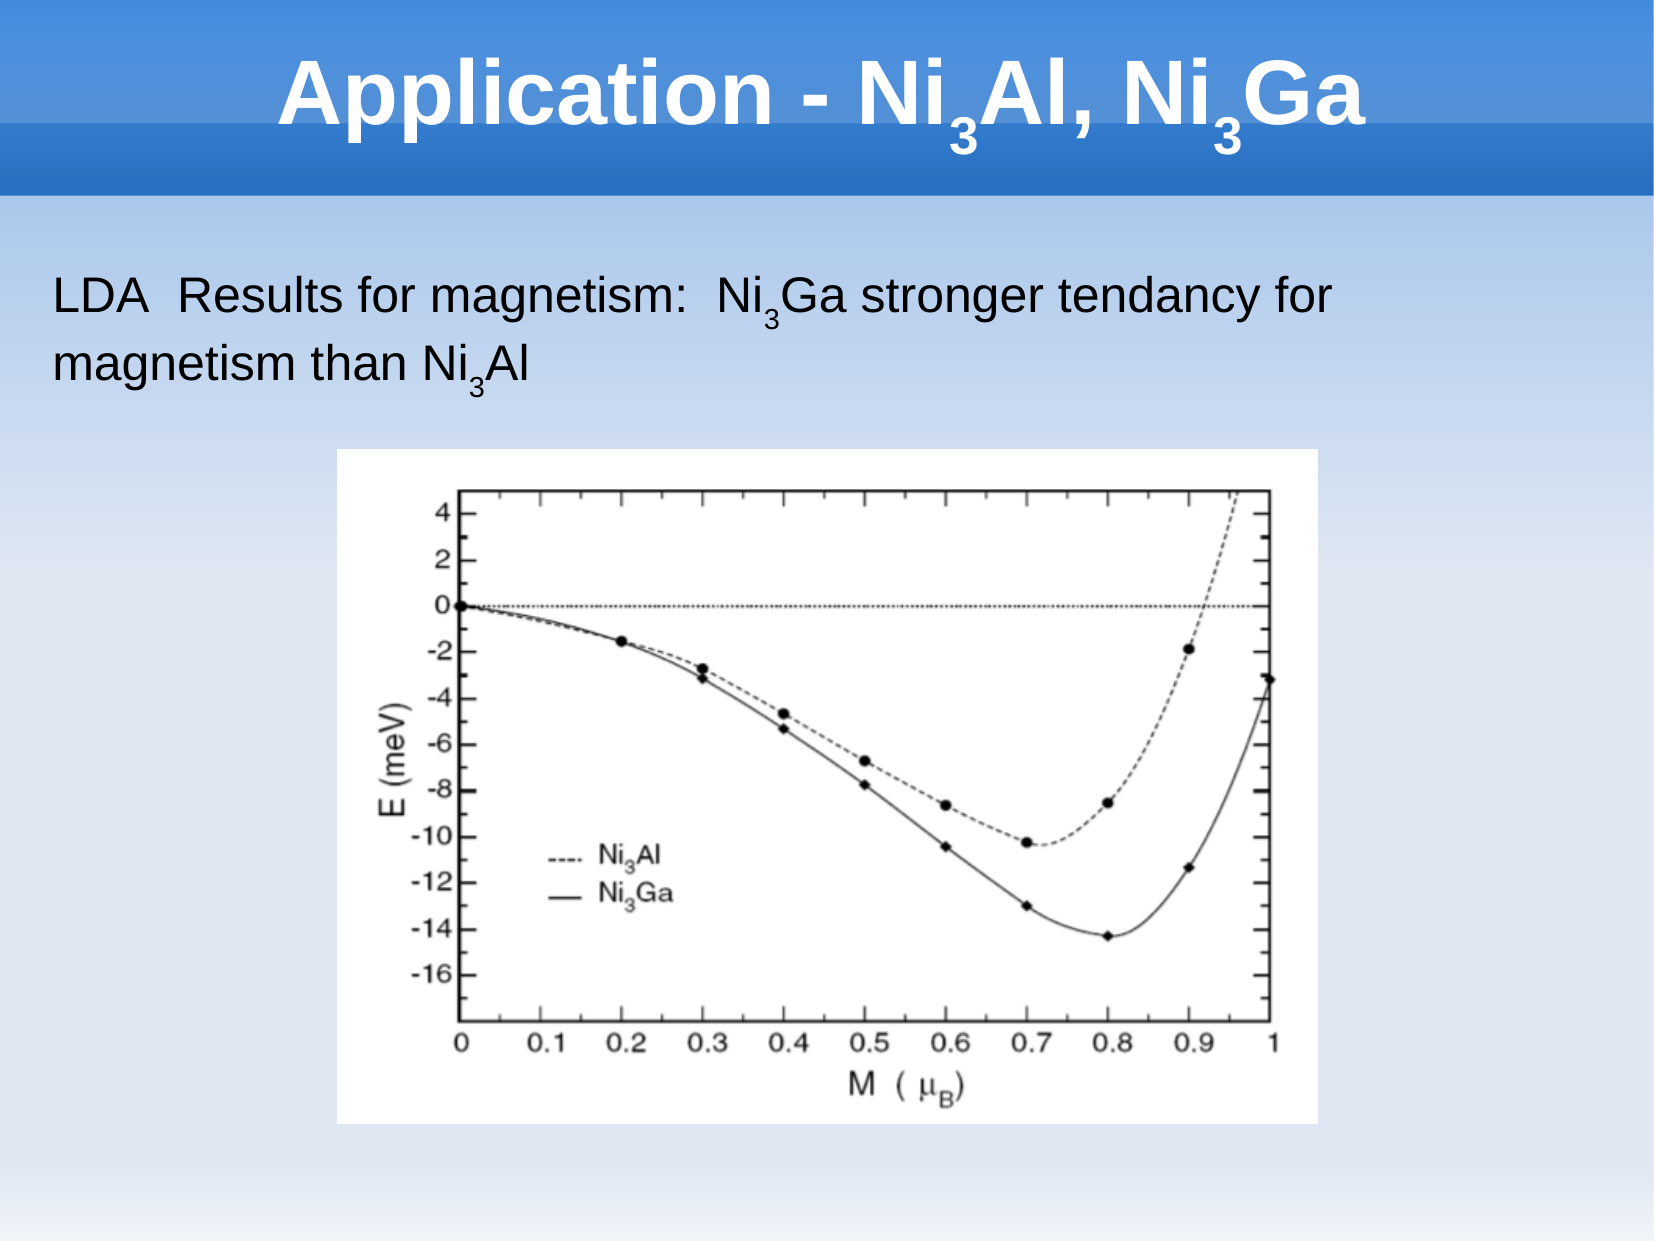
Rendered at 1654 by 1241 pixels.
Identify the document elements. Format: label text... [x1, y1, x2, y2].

text_box LDA Results for magnetism: Ni3Ga stronger tendancy for magnetism than Ni3Al [37, 260, 1576, 415]
title Application - Ni3Al, Ni3Ga [76, 7, 1565, 200]
picture [0, 0, 1654, 1241]
